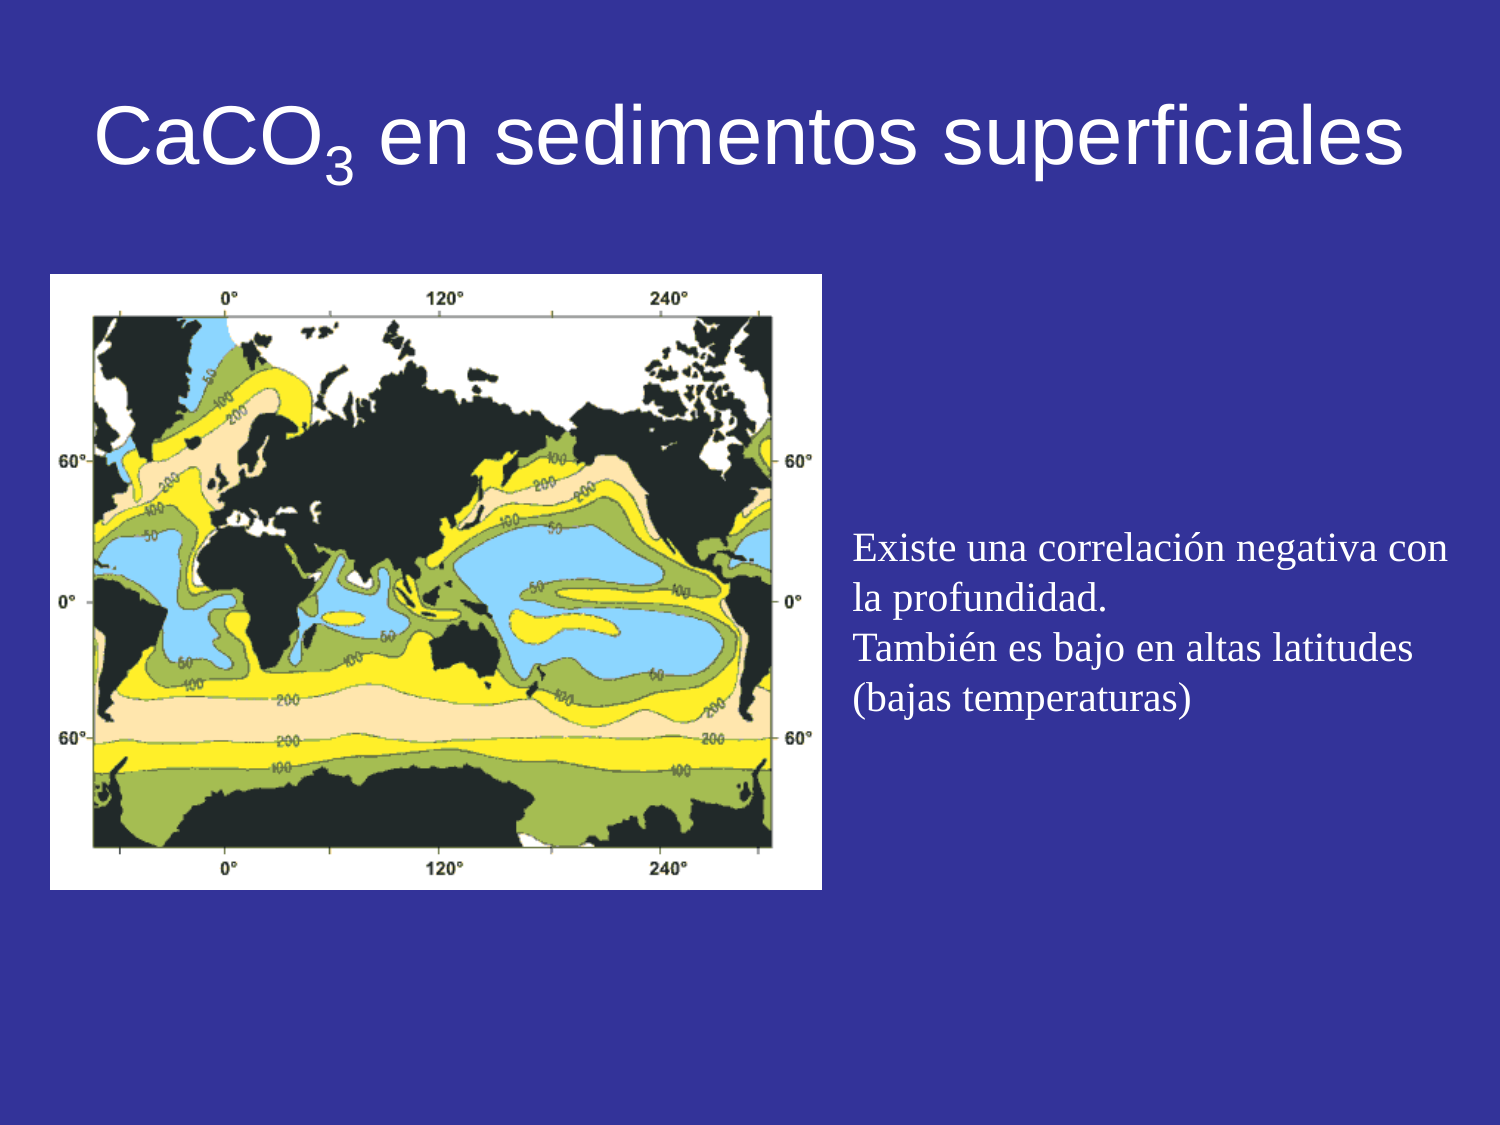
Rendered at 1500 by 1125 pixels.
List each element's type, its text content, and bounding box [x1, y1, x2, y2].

picture [50, 274, 822, 890]
text_box CaCO3 en sedimentos superficiales [75, 45, 1426, 233]
text_box Existe una correlación negativa con la profundidad. También es bajo en altas latitudes (bajas temperaturas) [837, 512, 1464, 728]
